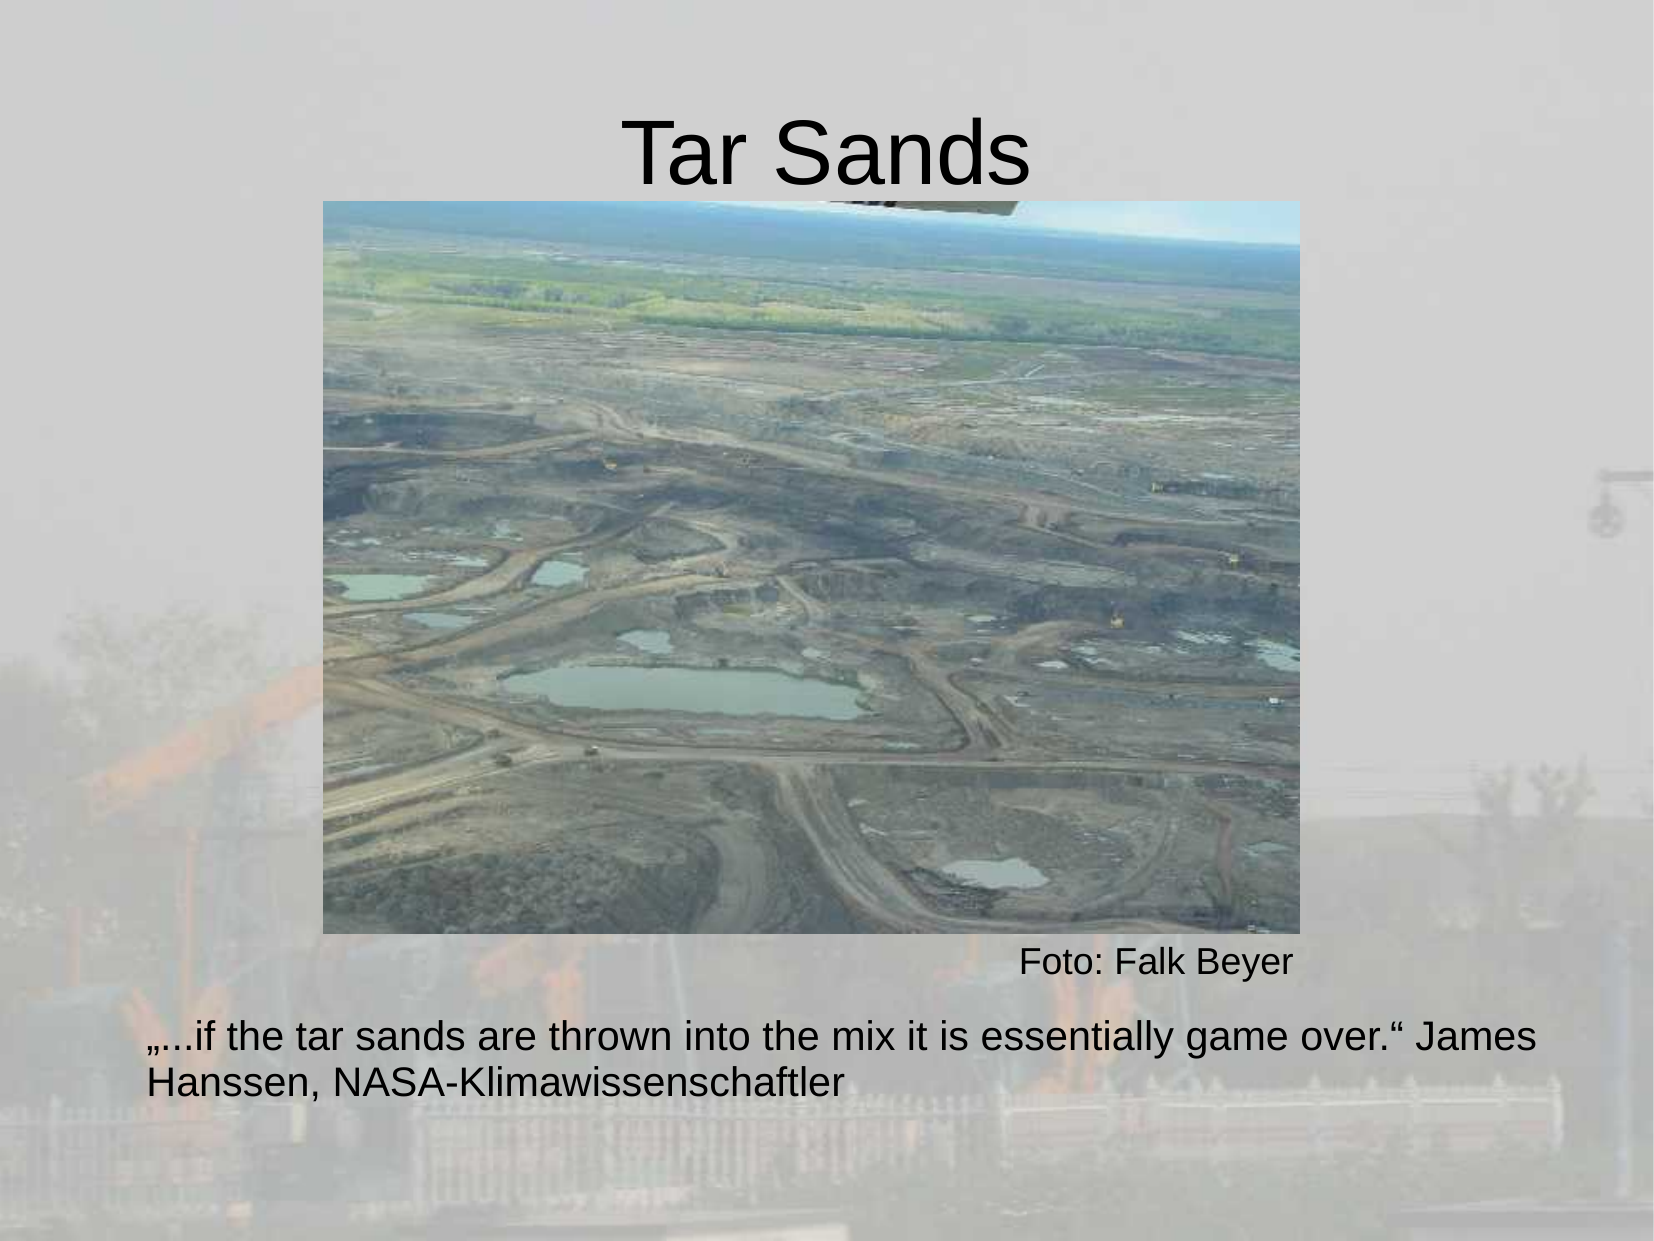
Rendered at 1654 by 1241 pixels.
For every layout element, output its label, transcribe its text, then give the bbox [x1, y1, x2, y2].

title Tar Sands [82, 49, 1571, 257]
picture [0, 0, 1654, 1241]
list „...if the tar sands are thrown into the mix it is essentially game over.“ James Hanssen, NASA-Klimawissenschaftler [82, 290, 1571, 1109]
text_box Foto: Falk Beyer [1003, 933, 1309, 990]
